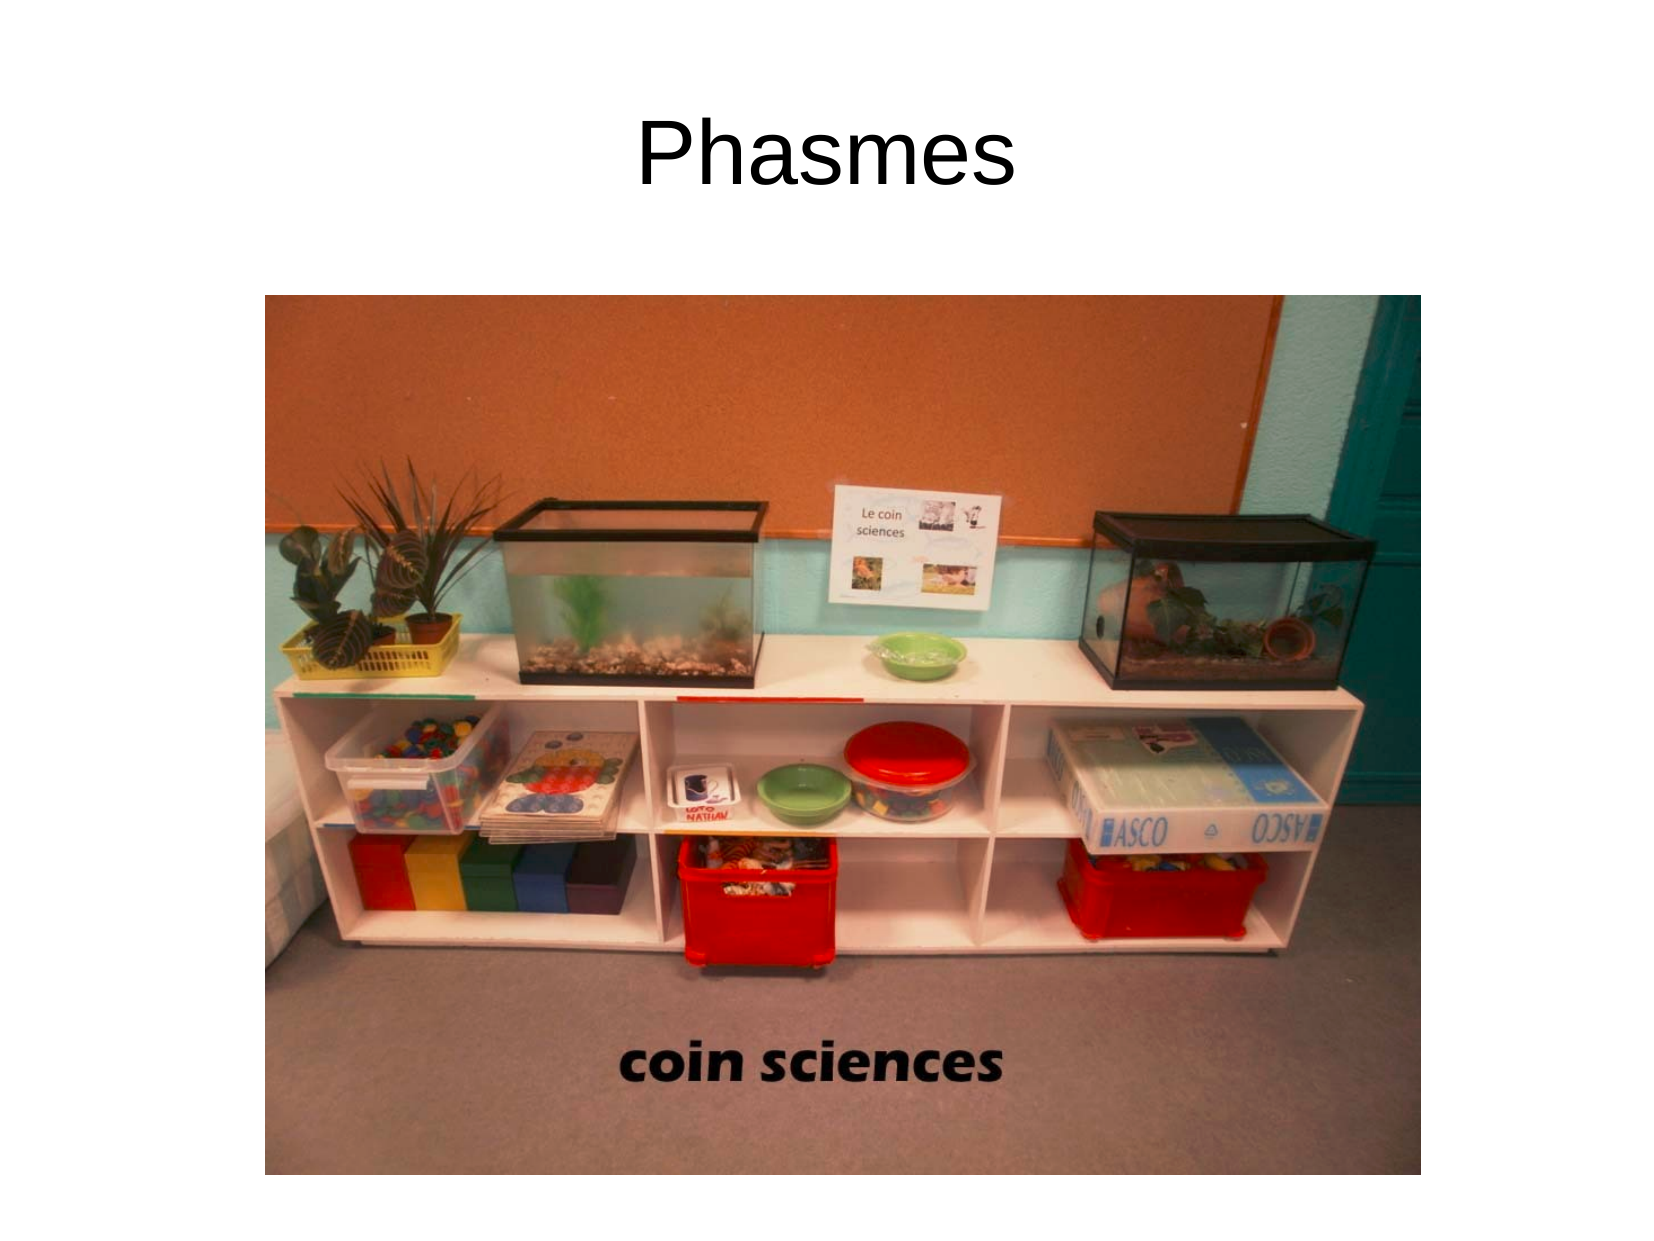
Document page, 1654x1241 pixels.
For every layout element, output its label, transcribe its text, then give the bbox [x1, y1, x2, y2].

picture [265, 295, 1421, 1175]
title Phasmes [82, 49, 1571, 257]
